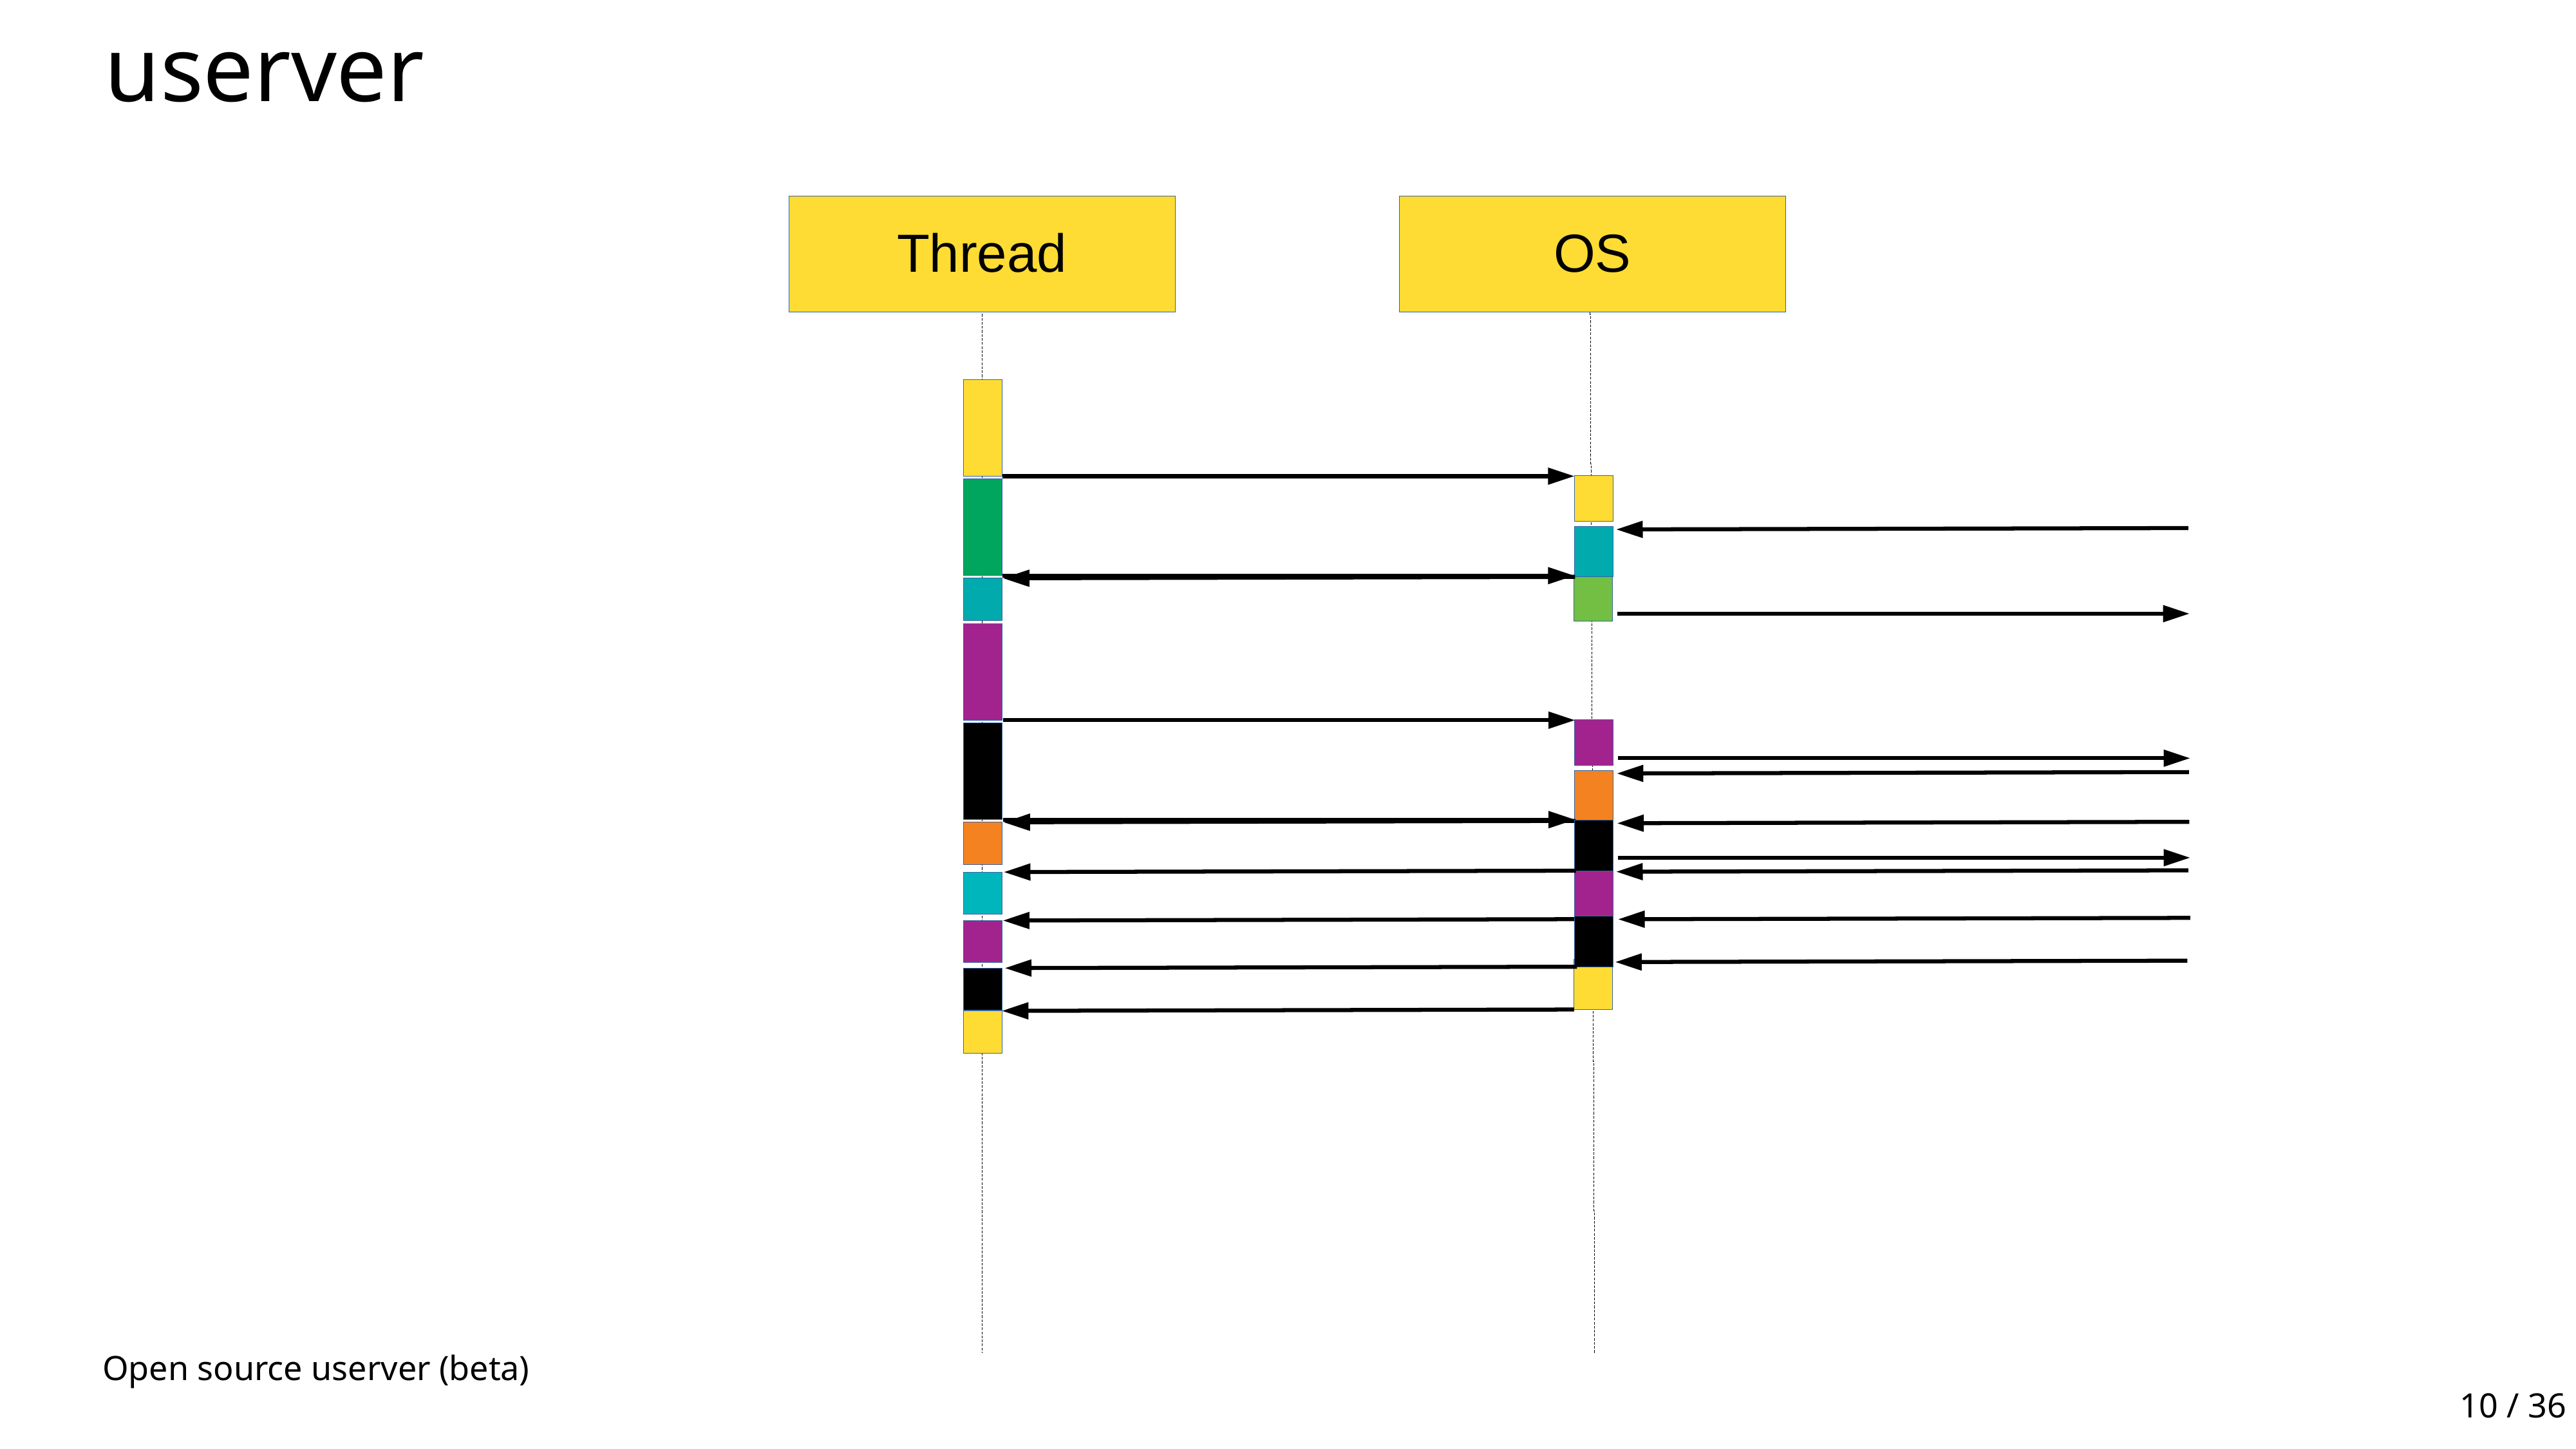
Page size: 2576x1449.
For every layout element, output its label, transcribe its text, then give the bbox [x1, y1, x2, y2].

text_box [963, 723, 1002, 820]
text_box [963, 478, 1002, 576]
text_box OS [1399, 196, 1786, 312]
text_box [963, 920, 1002, 963]
text_box [963, 379, 1002, 477]
text_box [1574, 526, 1613, 621]
list Open source userver (beta) [93, 1338, 1190, 1393]
text_box [1574, 475, 1613, 522]
text_box [1574, 719, 1613, 766]
text_box [963, 623, 1002, 721]
text_box [963, 822, 1002, 865]
text_box [963, 872, 1002, 914]
text_box Thread [789, 196, 1176, 312]
list <number> / 36 [1479, 1376, 2576, 1431]
text_box [1574, 770, 1613, 1010]
title userver [95, 19, 2576, 155]
text_box [963, 578, 1002, 621]
text_box [963, 968, 1002, 1054]
